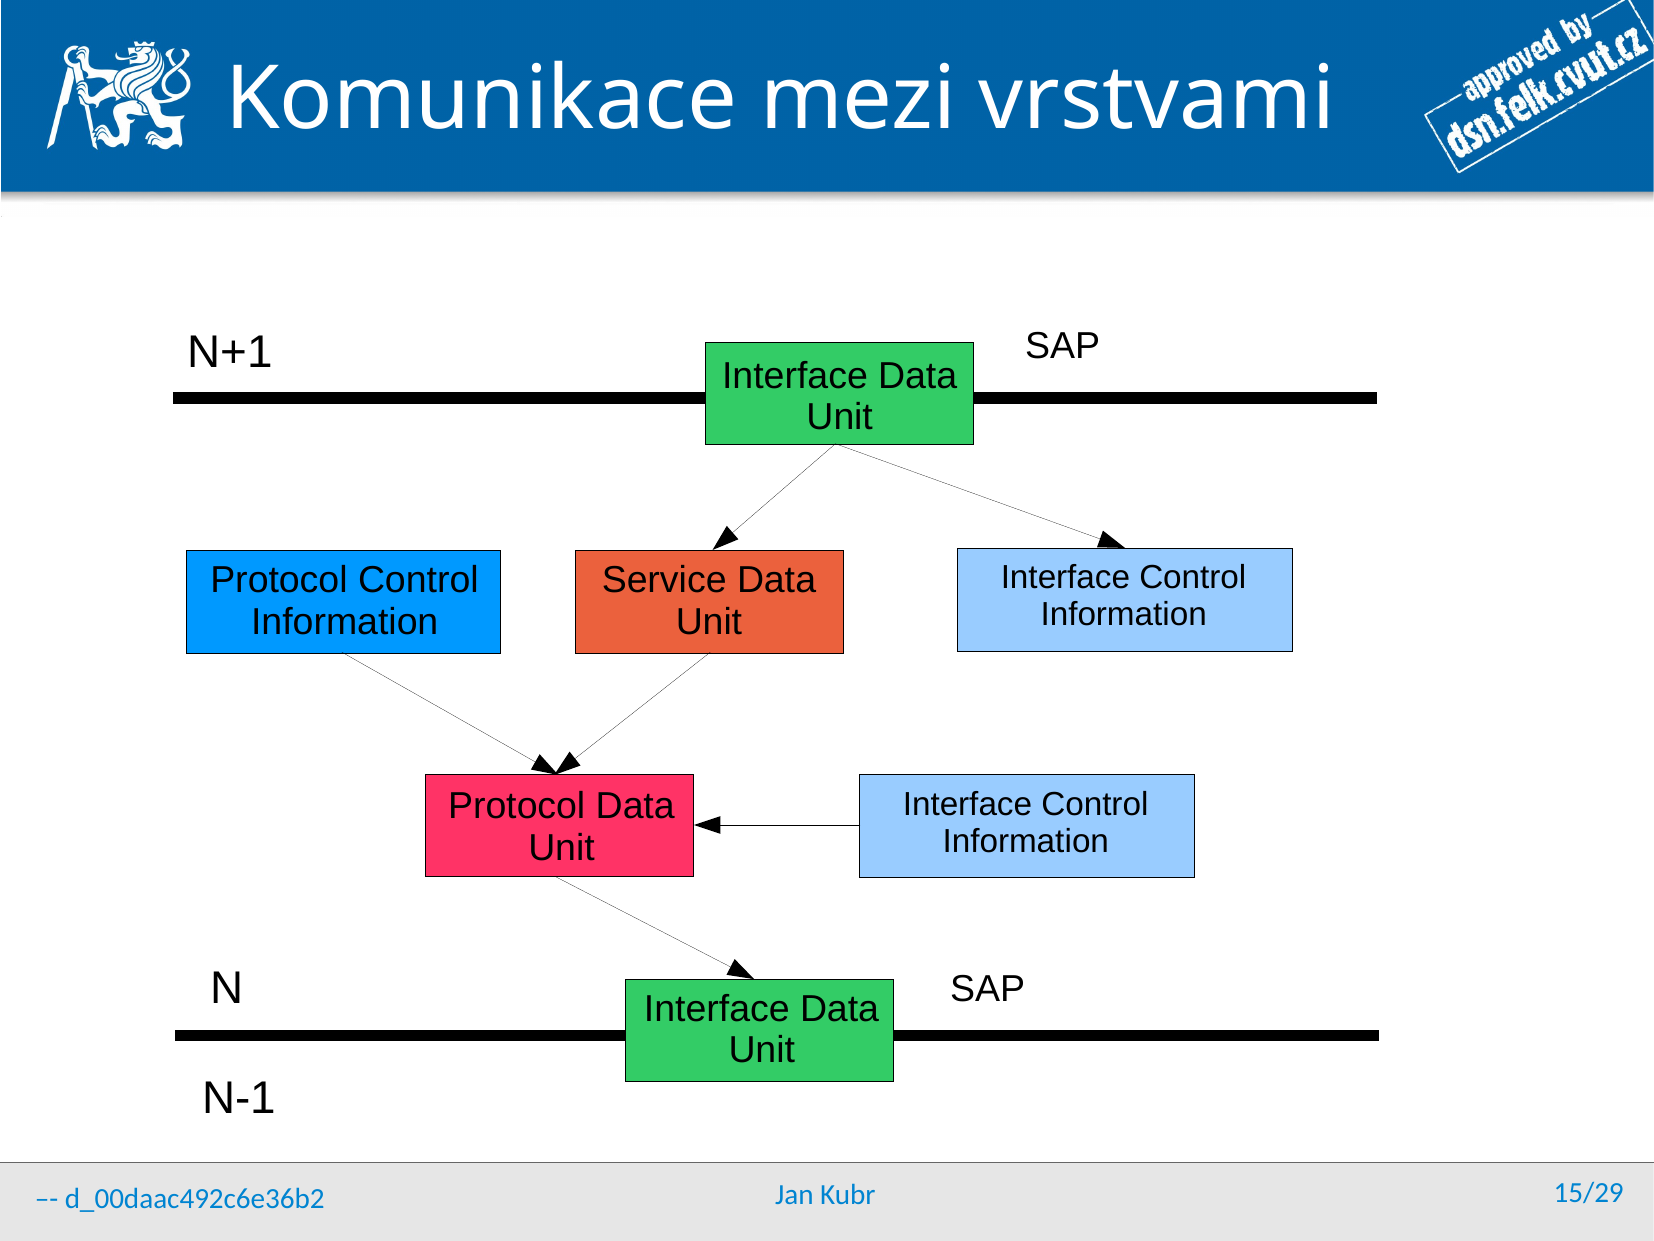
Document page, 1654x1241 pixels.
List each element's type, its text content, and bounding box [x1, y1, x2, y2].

text_box [705, 342, 974, 445]
text_box [186, 550, 501, 654]
text_box Protocol Data Unit [429, 777, 695, 877]
text_box [859, 774, 1195, 878]
text_box [957, 548, 1293, 652]
text_box Interface Control Information [970, 551, 1277, 651]
text_box SAP [1010, 316, 1116, 374]
text_box Interface Control Information [872, 777, 1180, 877]
text_box Service Data Unit [576, 551, 842, 651]
text_box N-1 [187, 1064, 291, 1131]
text_box [575, 550, 844, 654]
title Komunikace mezi vrstvami [225, 0, 1426, 188]
text_box Interface Data Unit [707, 346, 973, 446]
text_box Protocol Control Information [191, 551, 498, 651]
text_box [425, 774, 694, 877]
picture [1, 0, 1654, 217]
text_box N [195, 954, 259, 1021]
text_box N+1 [173, 318, 288, 385]
text_box Interface Data Unit [629, 979, 895, 1079]
text_box [625, 979, 894, 1082]
text_box SAP [935, 960, 1041, 1018]
